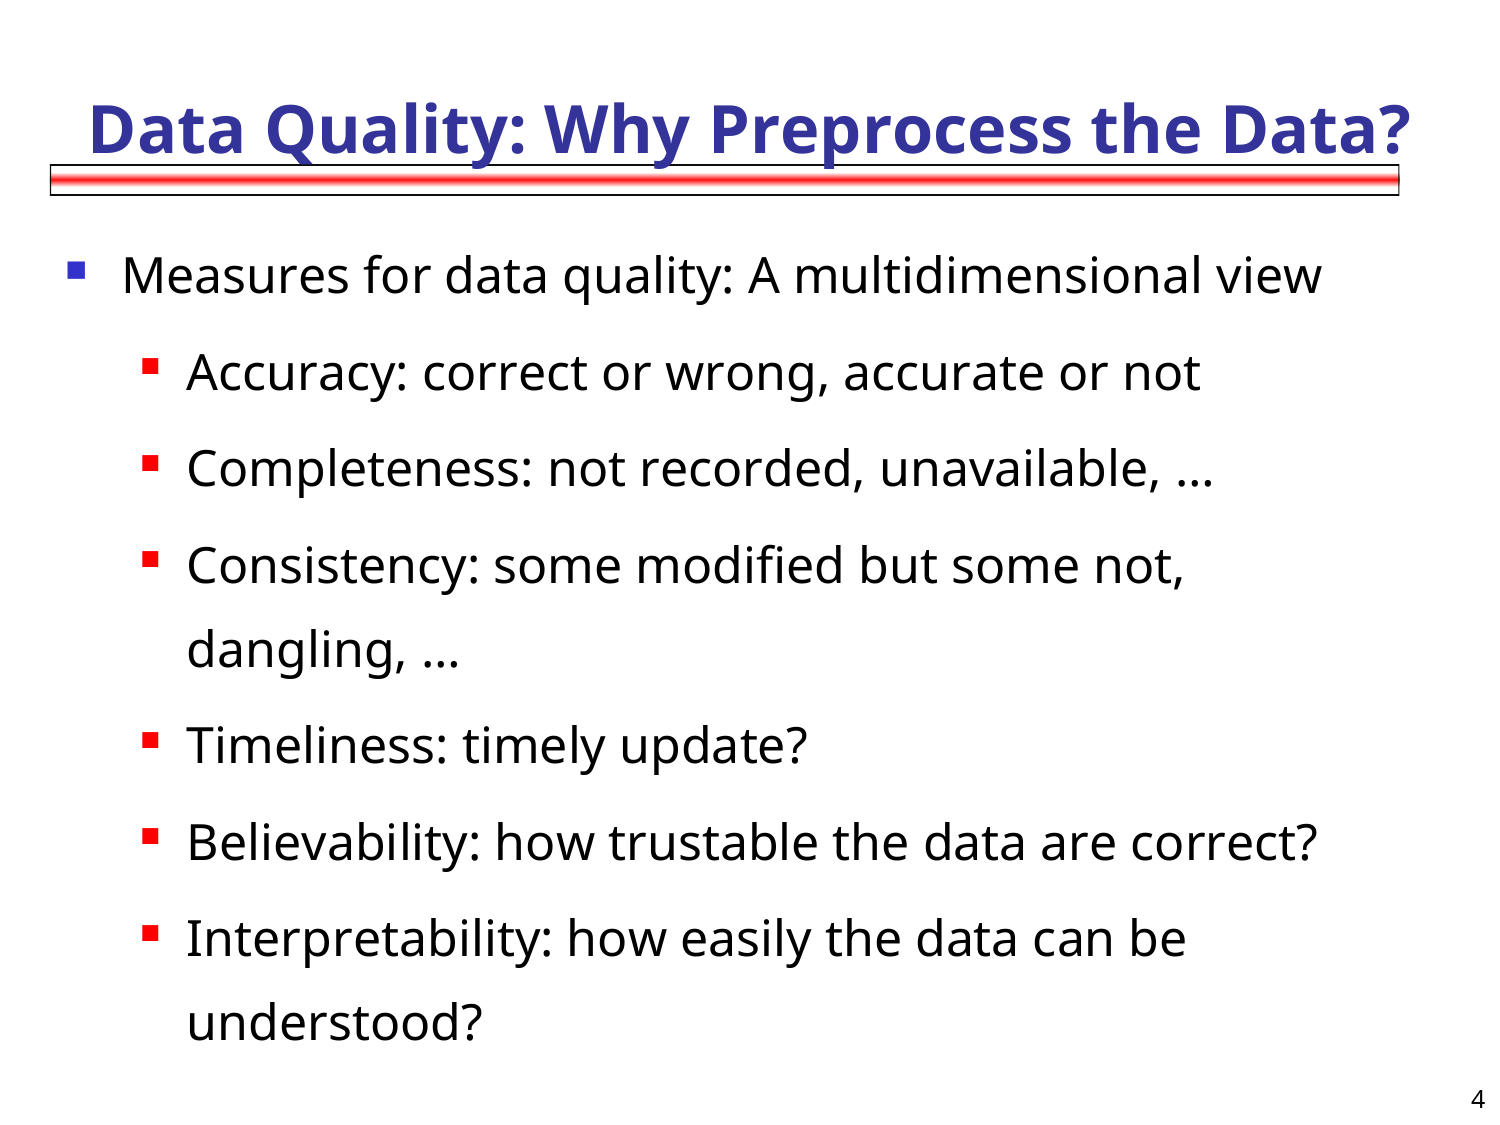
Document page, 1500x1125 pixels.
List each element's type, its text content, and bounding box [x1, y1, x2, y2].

title Data Quality: Why Preprocess the Data? [0, 0, 1500, 175]
text_box <number> [1187, 1062, 1500, 1125]
list Measures for data quality: A multidimensional view Accuracy: correct or wrong, accurate or not Completeness: not recorded, unavailable, … Consistency: some modified but some not, dangling, … Timeliness: timely update? Believability: how trustable the data are correct? Interpretability: how easily the data can be understood? [49, 212, 1425, 1035]
